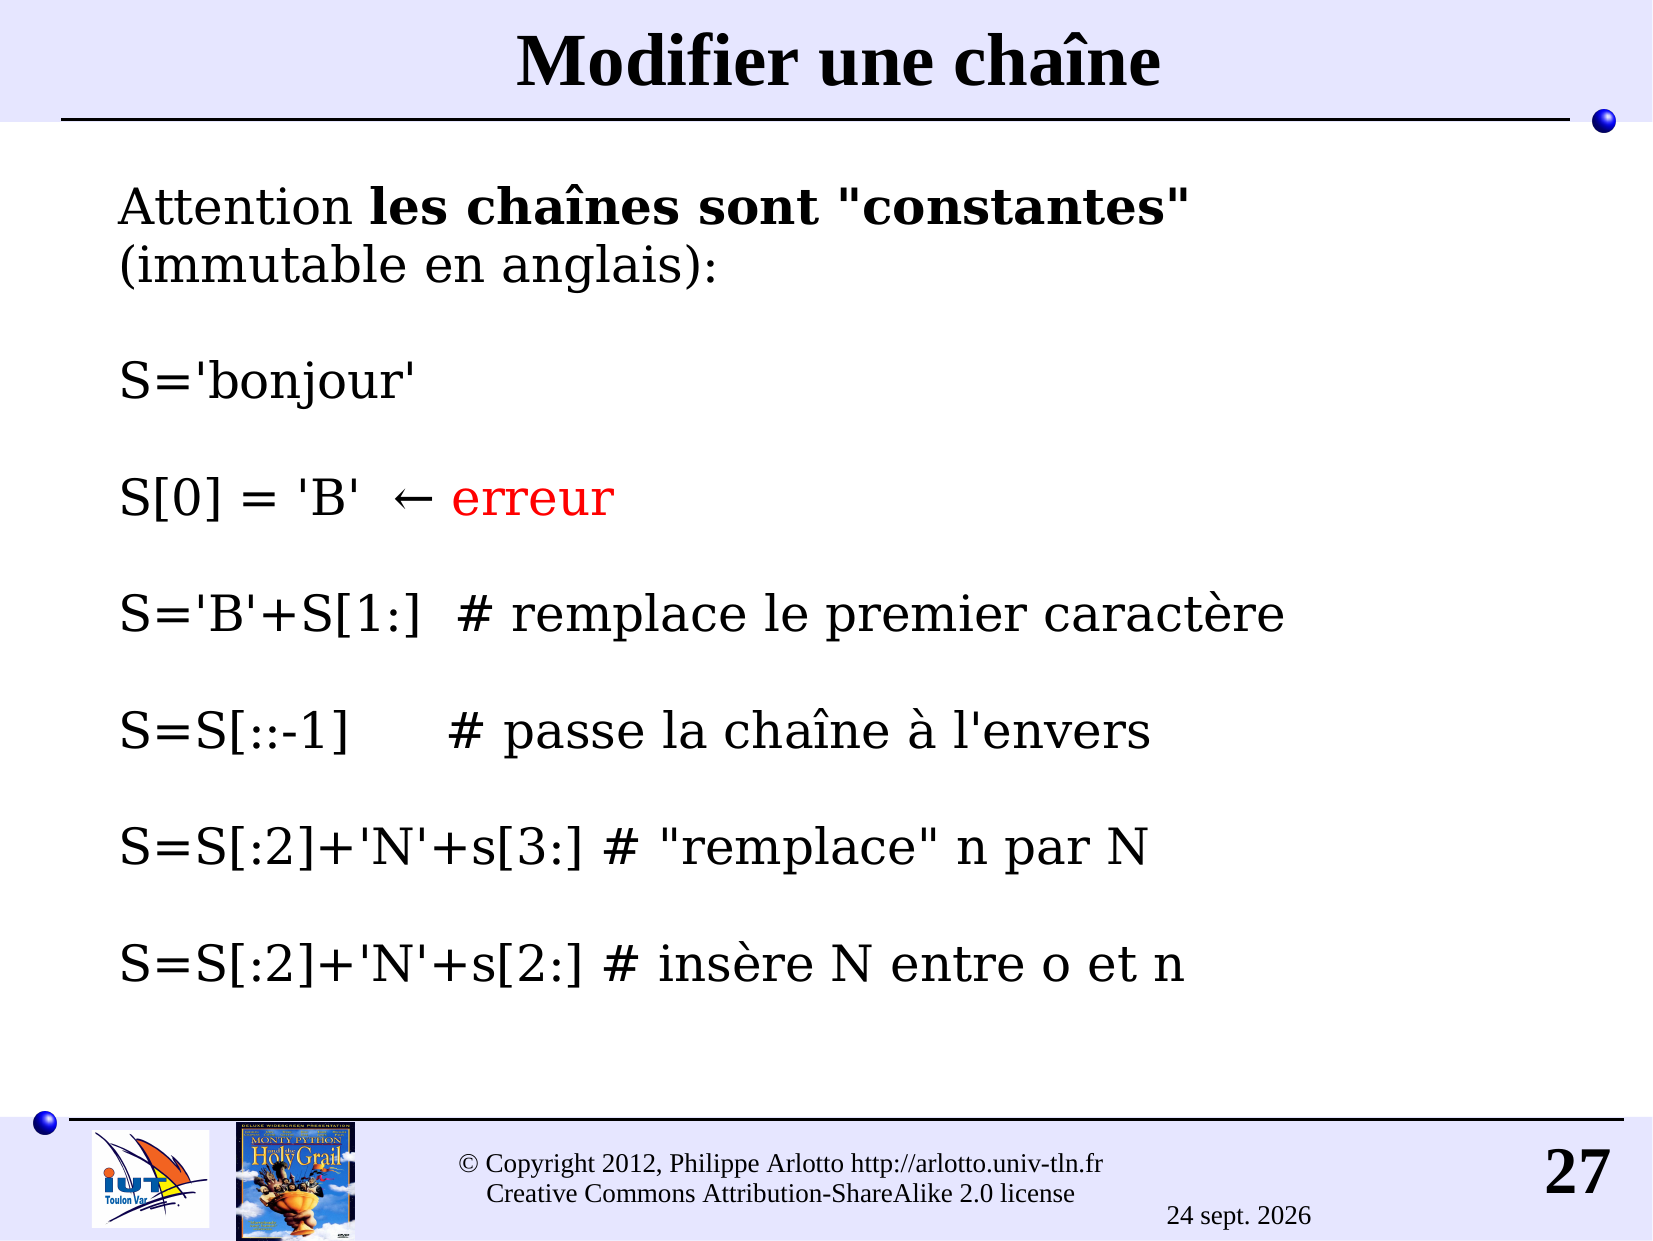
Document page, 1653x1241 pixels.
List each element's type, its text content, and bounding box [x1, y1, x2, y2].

text_box Attention les chaînes sont "constantes" (immutable en anglais): S='bonjour' S[0] = 'B' ← erreur S='B'+S[1:] # remplace le premier caractère S=S[::-1] # passe la chaîne à l'envers S=S[:2]+'N'+s[3:] # "remplace" n par N S=S[:2]+'N'+s[2:] # insère N entre o et n [118, 177, 1288, 1110]
title Modifier une chaîne [95, 14, 1585, 107]
picture [236, 1122, 355, 1241]
